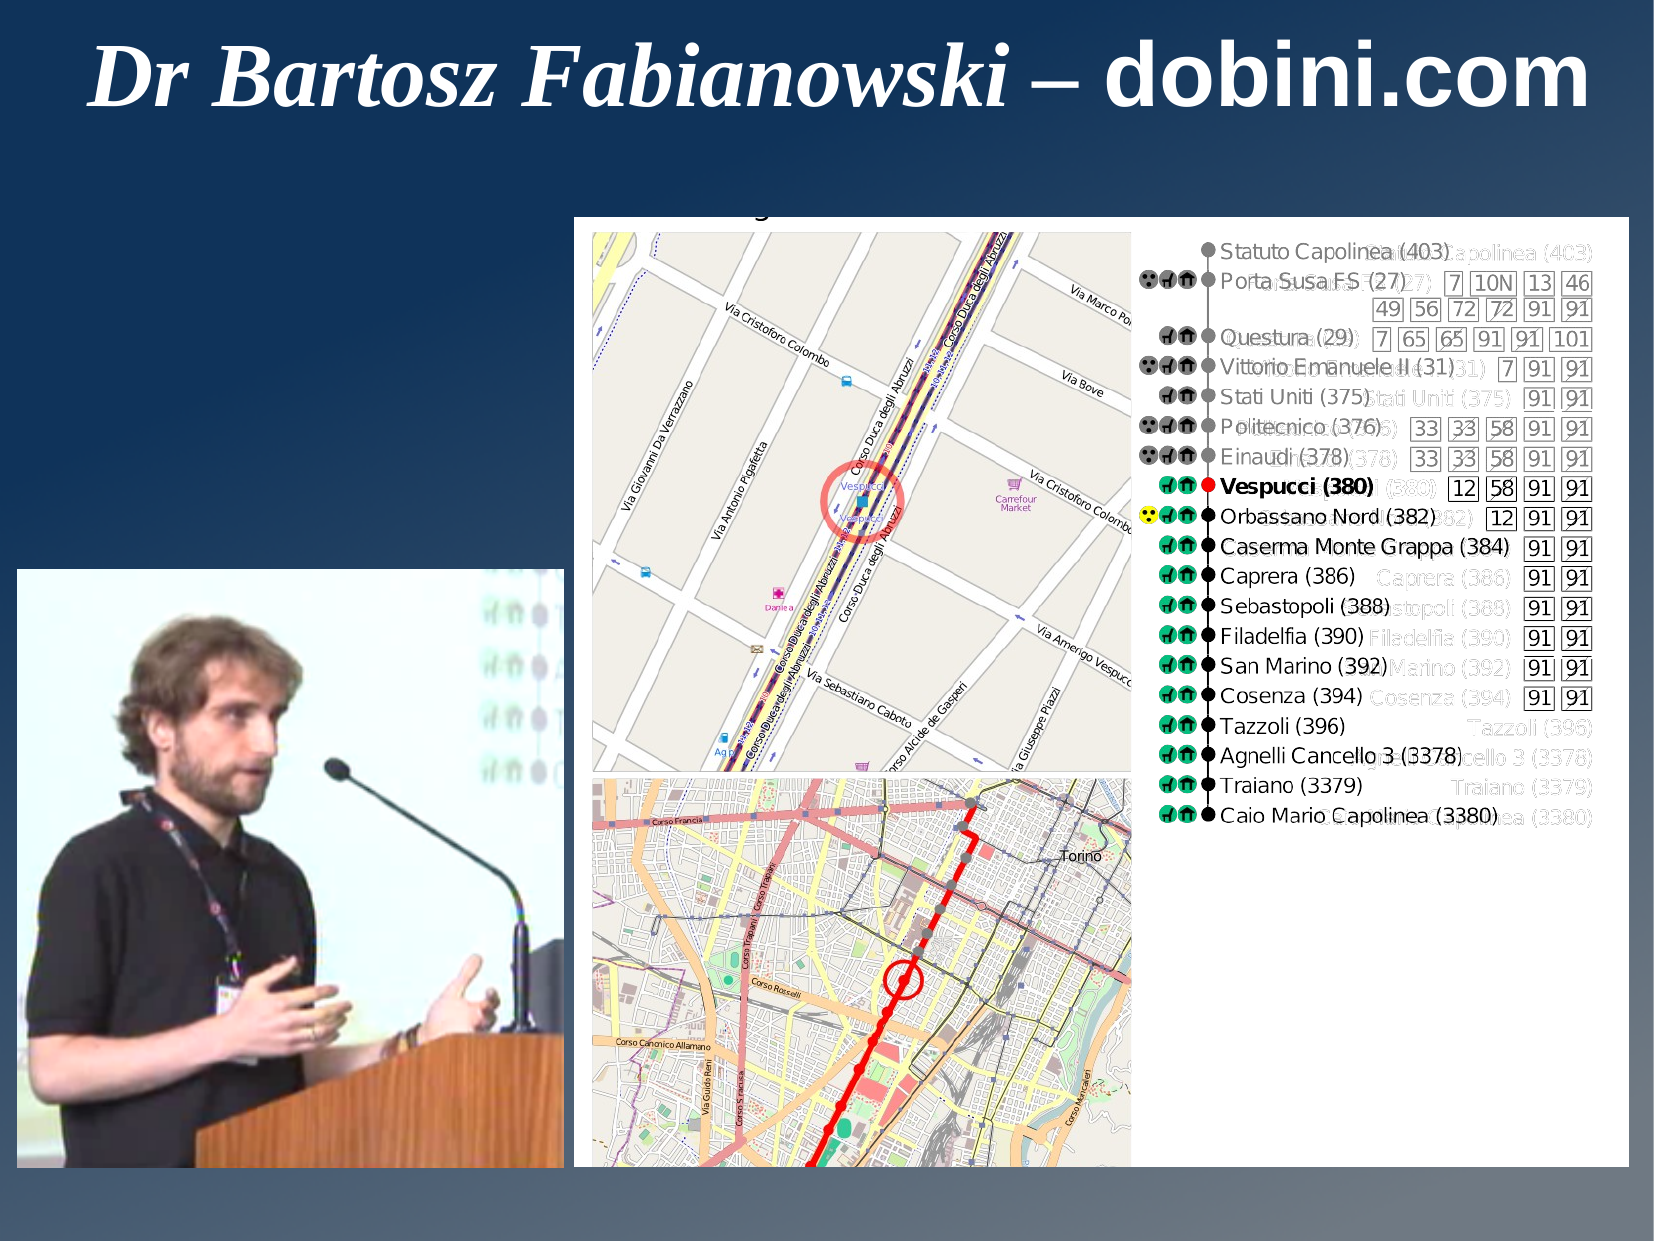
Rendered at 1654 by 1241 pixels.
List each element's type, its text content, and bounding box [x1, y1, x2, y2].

title Dr Bartosz Fabianowski – dobini.com [26, 22, 1654, 228]
picture [0, 0, 1654, 1241]
